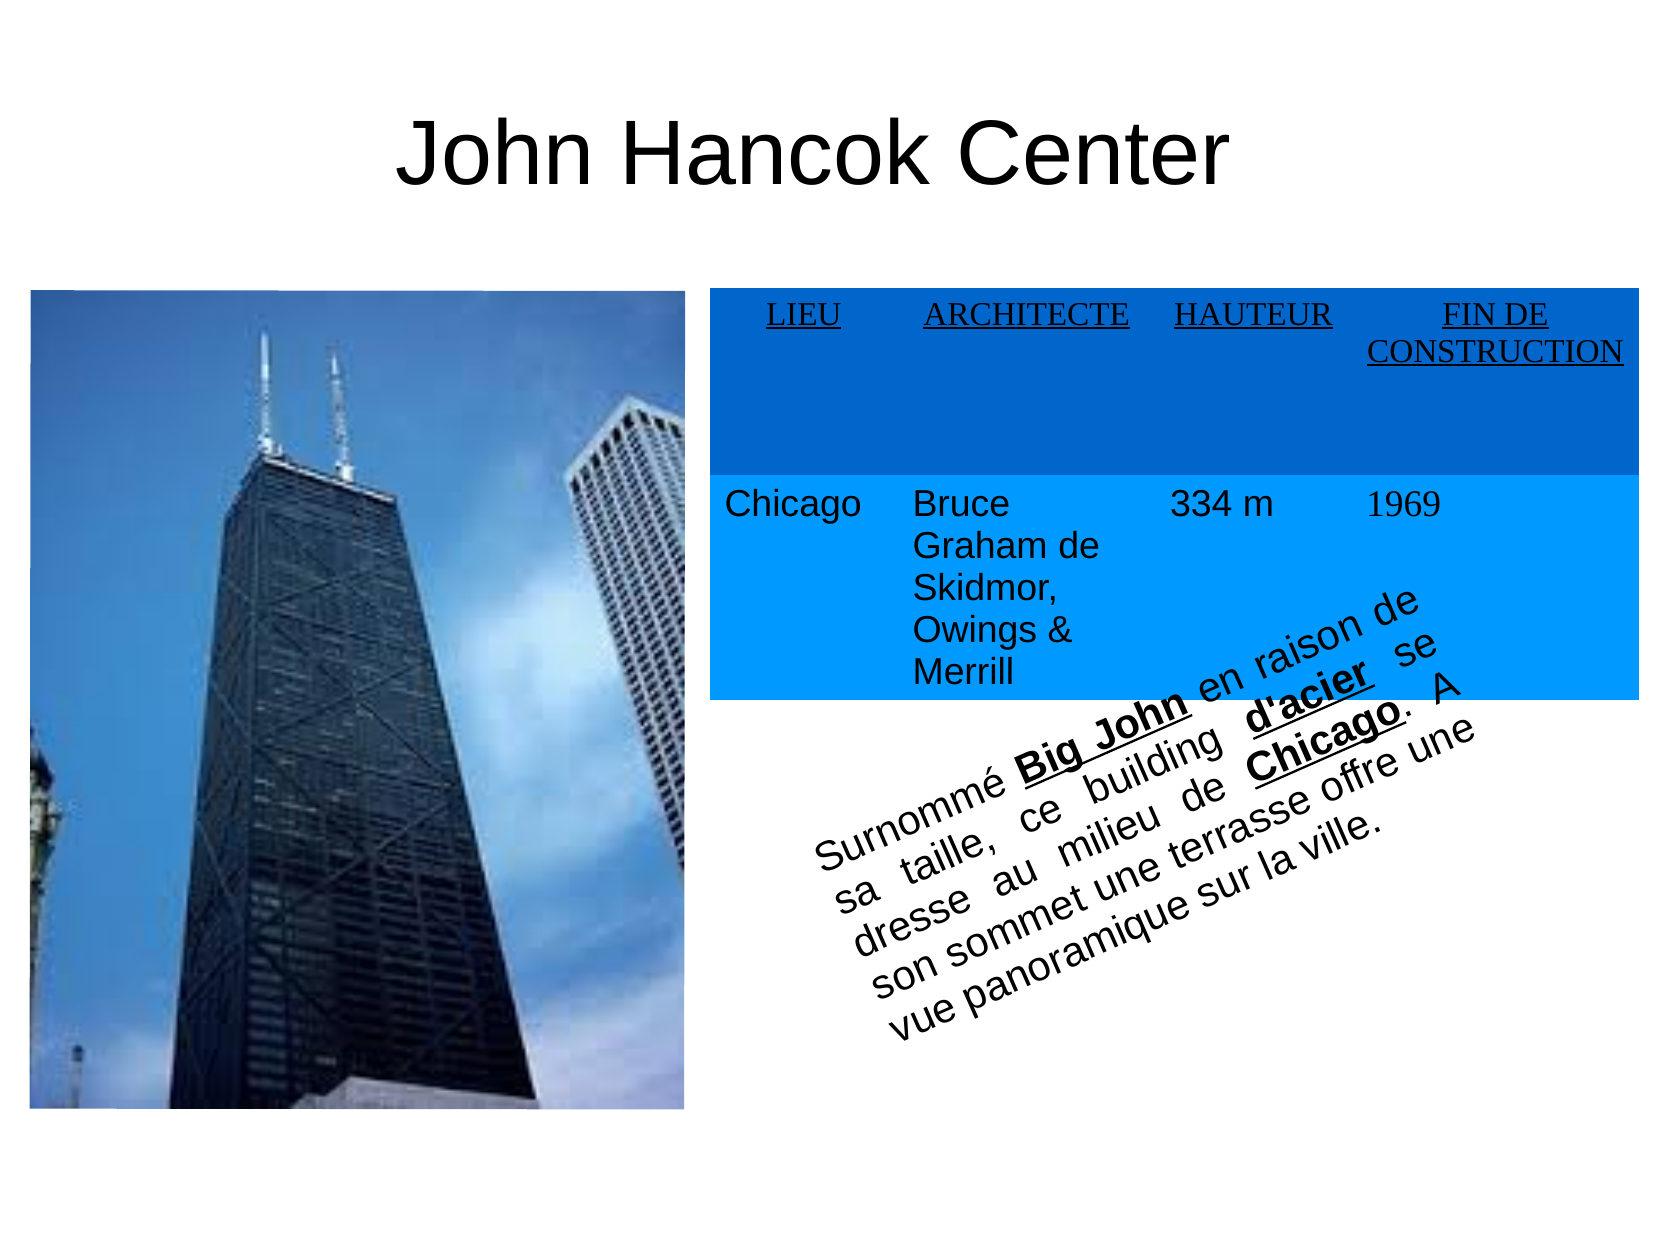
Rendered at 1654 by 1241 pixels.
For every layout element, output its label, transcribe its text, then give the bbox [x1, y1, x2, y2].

table_cell Bruce Graham de Skidmor, Owings & Merrill [898, 475, 1156, 700]
table_cell 334 m [1156, 475, 1352, 685]
title John Hancok Center [82, 49, 1571, 257]
table_header FIN DE CONSTRUCTION [1352, 288, 1639, 475]
table_header HAUTEUR [1156, 288, 1352, 475]
table_header ARCHITECTE [898, 288, 1156, 475]
table_cell Chicago [710, 475, 898, 700]
table_header LIEU [710, 288, 898, 475]
list [29, 290, 686, 1110]
list Surnommé Big John en raison de sa taille, ce building d'acier se dresse au milieu de Chicago. A son sommet une terrasse offre une vue panoramique sur la ville. [742, 575, 1565, 1226]
table_cell 1969 [1352, 475, 1639, 700]
